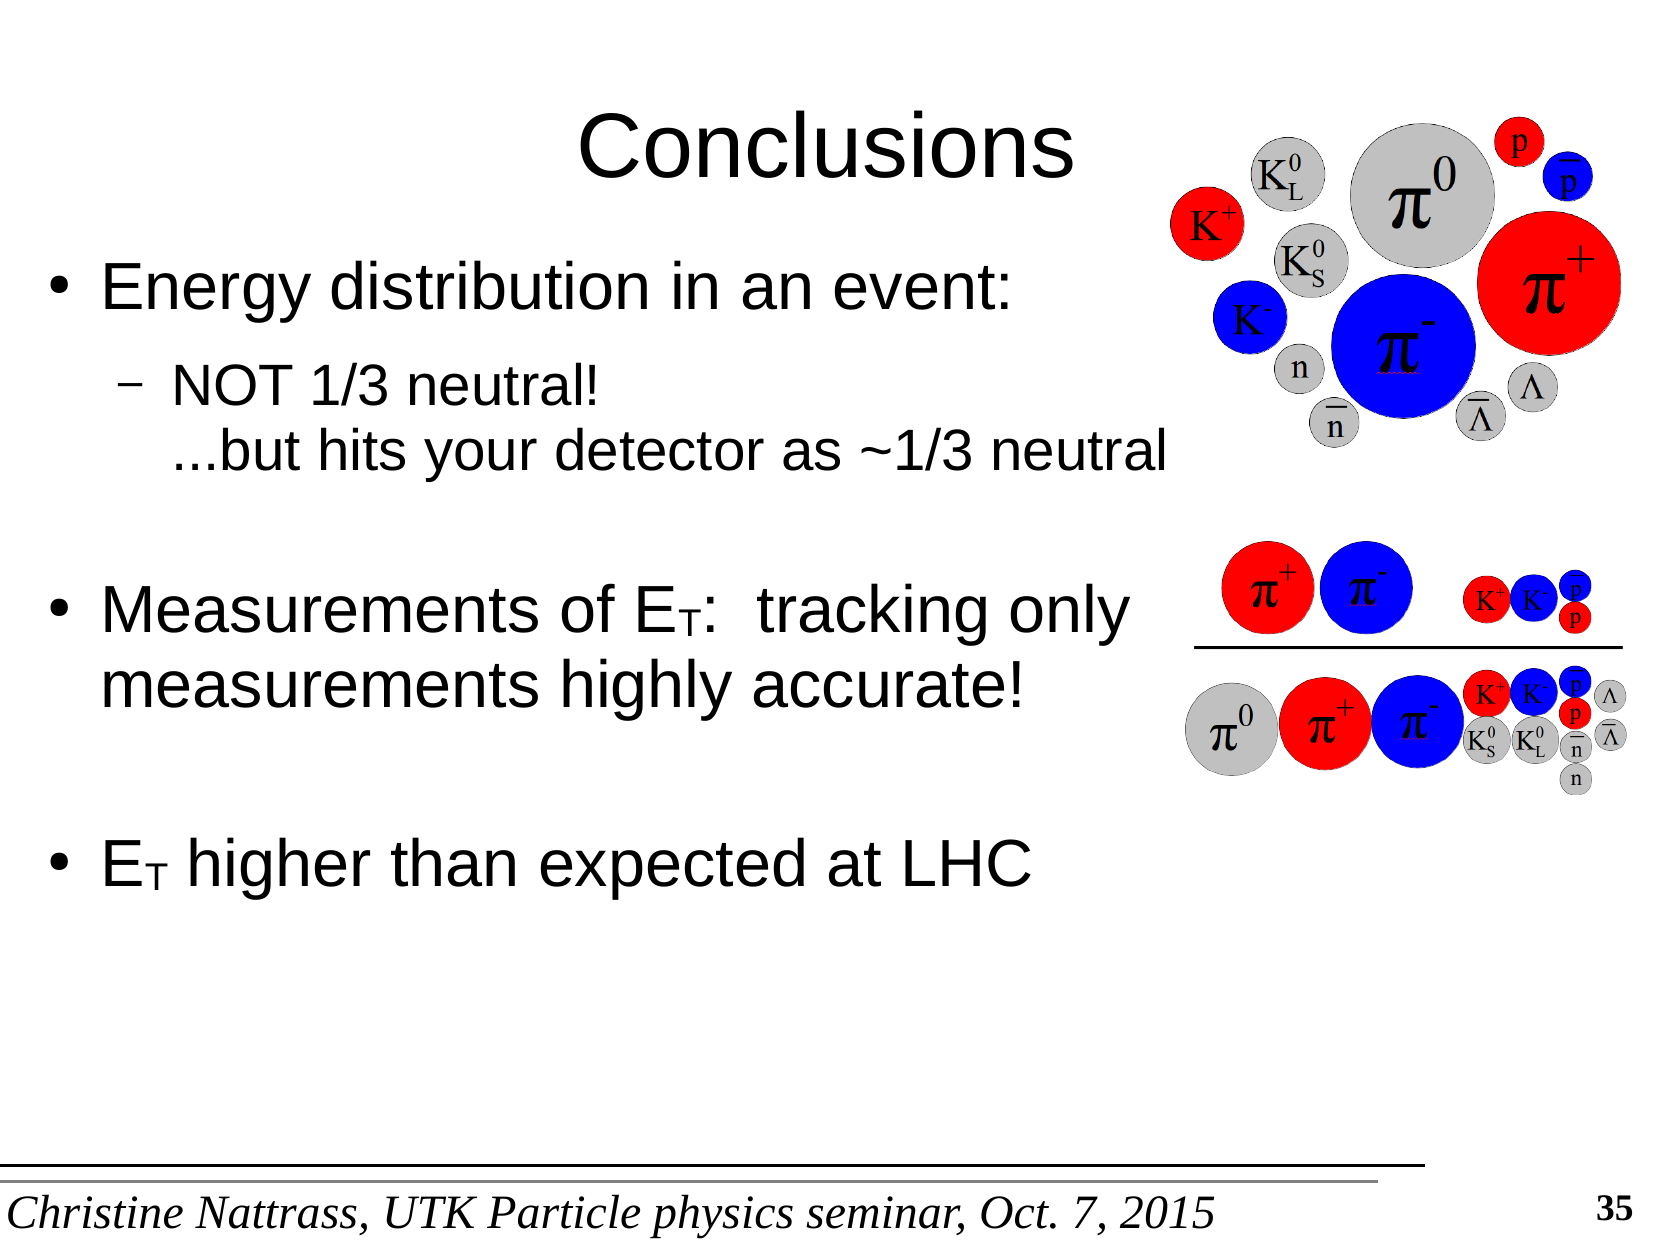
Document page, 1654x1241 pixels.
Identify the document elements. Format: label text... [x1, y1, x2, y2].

picture [1185, 541, 1636, 796]
list Energy distribution in an event: NOT 1/3 neutral! ...but hits your detector as ~1/3 neutral Measurements of ET: tracking only measurements highly accurate! ET higher than expected at LHC [29, 248, 1246, 969]
picture [1170, 116, 1621, 451]
title Conclusions [82, 41, 1571, 248]
